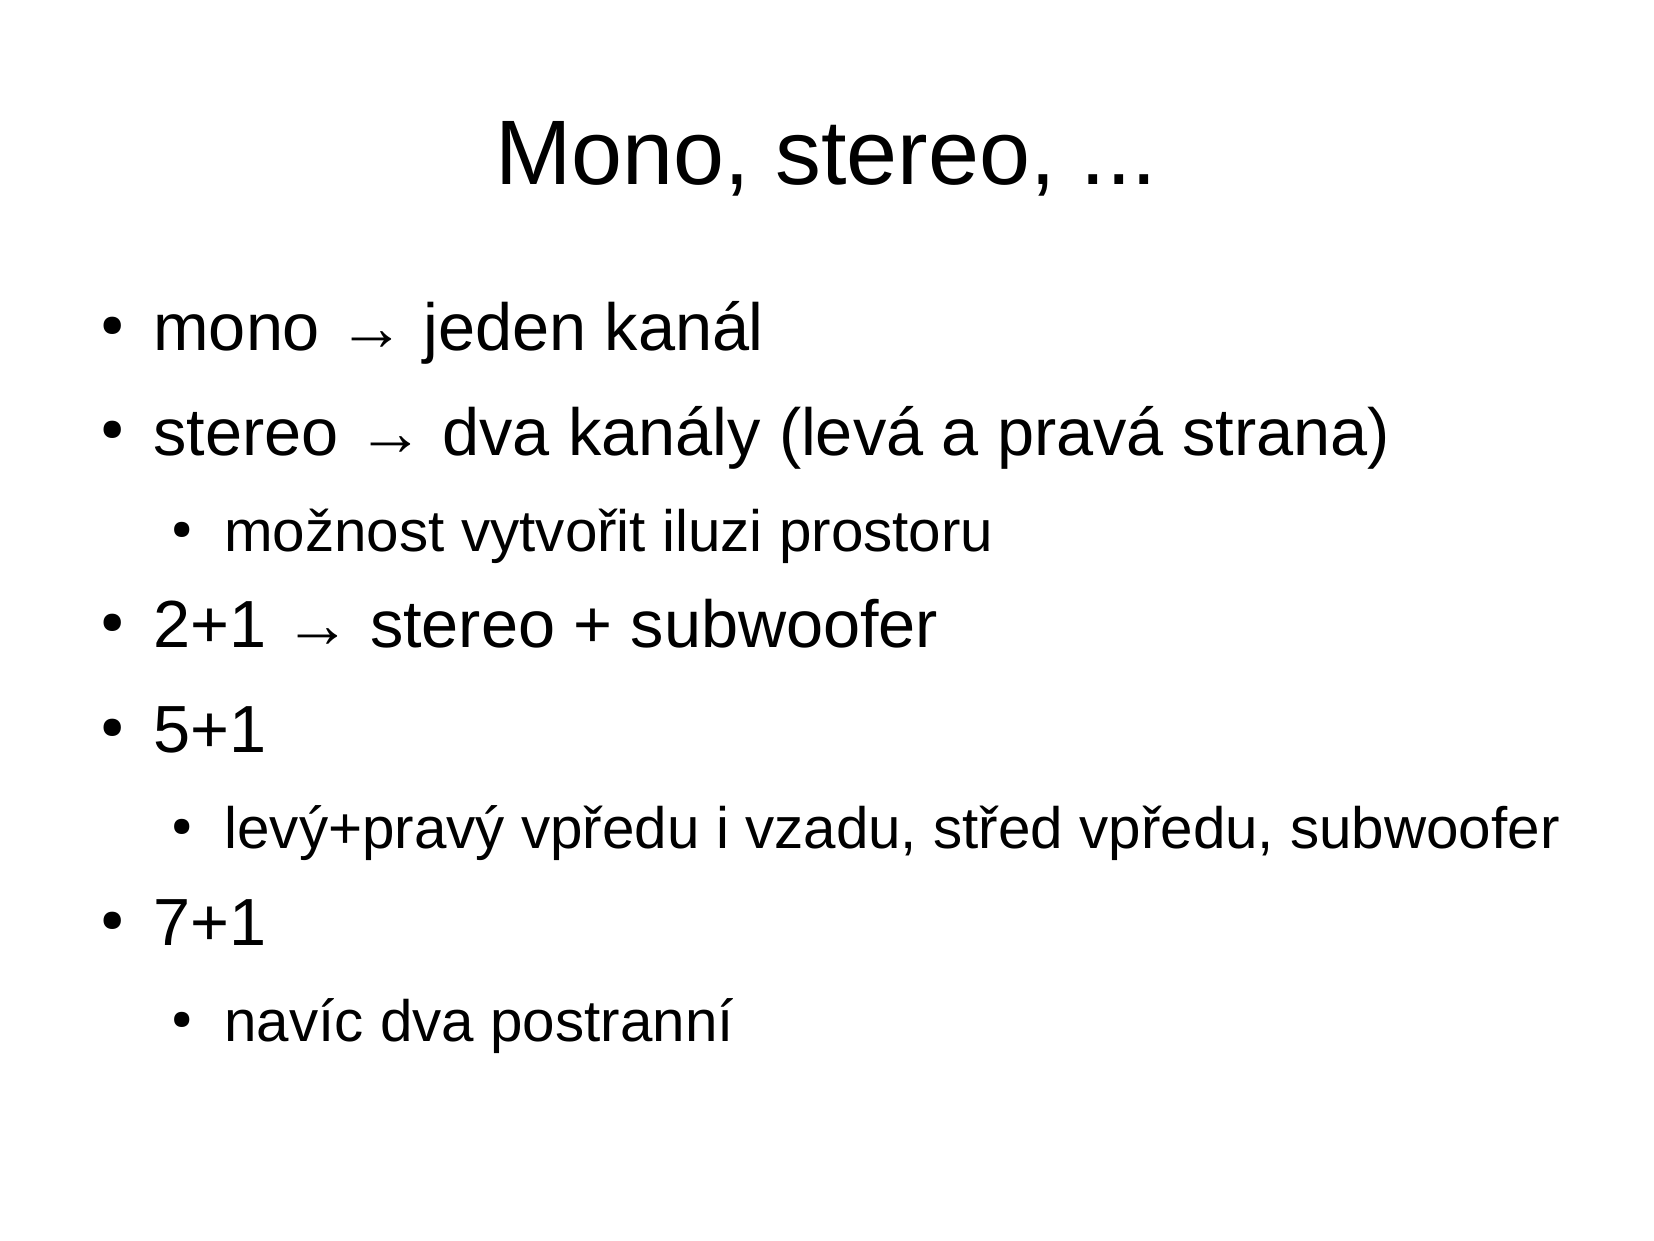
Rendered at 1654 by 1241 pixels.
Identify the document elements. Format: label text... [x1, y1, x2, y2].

title Mono, stereo, ... [82, 49, 1571, 257]
list mono → jeden kanál stereo → dva kanály (levá a pravá strana) možnost vytvořit iluzi prostoru 2+1 → stereo + subwoofer 5+1 levý+pravý vpředu i vzadu, střed vpředu, subwoofer 7+1 navíc dva postranní [82, 290, 1571, 1182]
